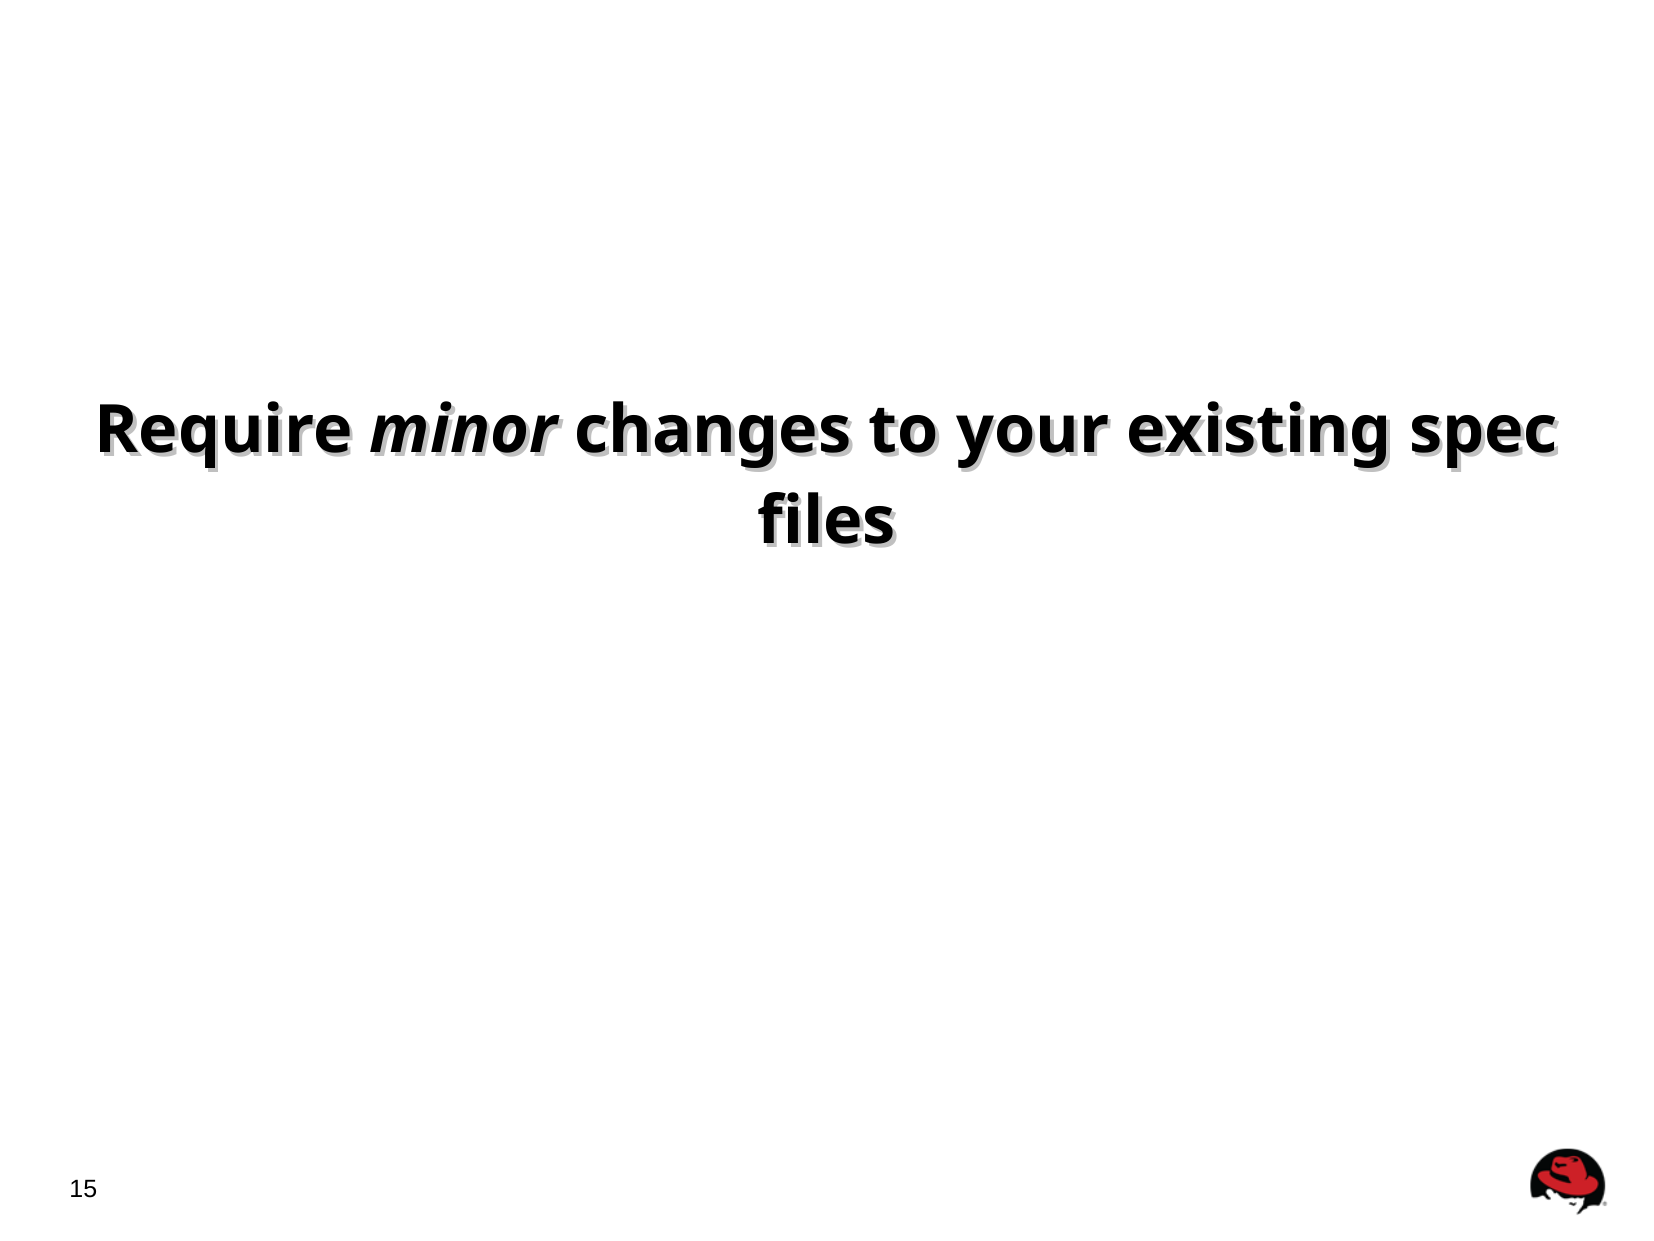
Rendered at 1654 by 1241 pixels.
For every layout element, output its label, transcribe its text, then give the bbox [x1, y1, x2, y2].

subtitle Require minor changes to your existing spec files [82, 37, 1571, 1039]
picture [1529, 1146, 1613, 1224]
